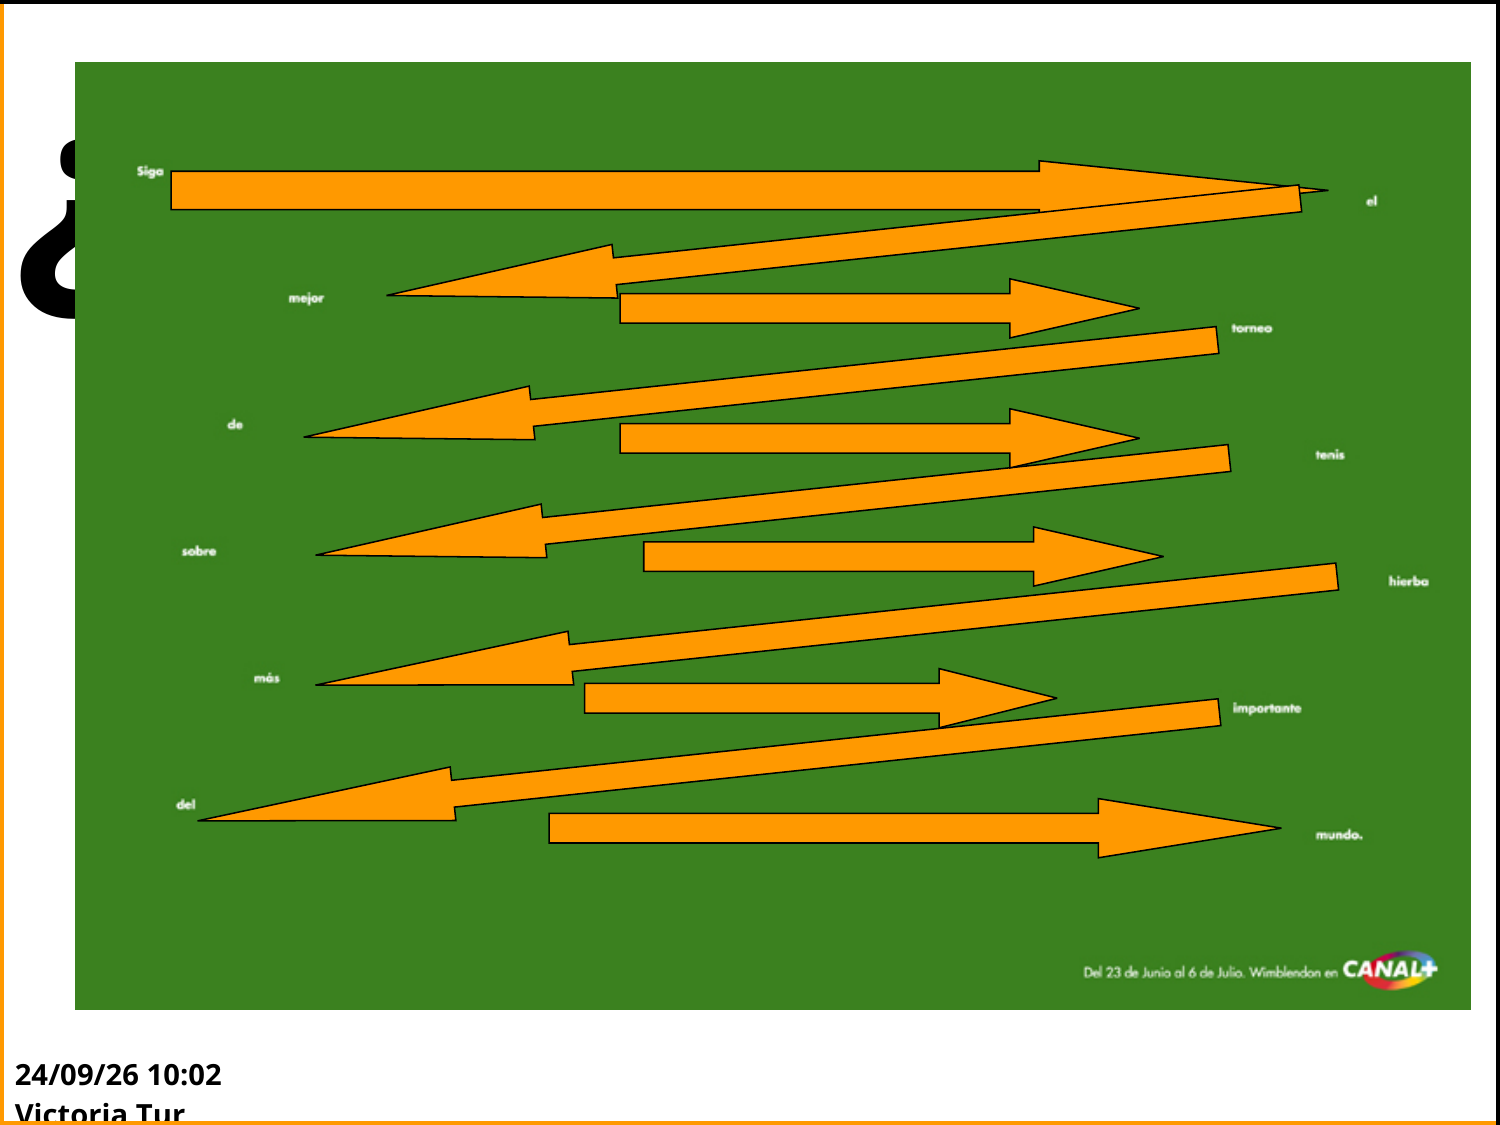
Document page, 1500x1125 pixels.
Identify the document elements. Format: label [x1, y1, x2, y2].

text_box [197, 668, 1221, 821]
text_box [303, 326, 1219, 440]
text_box [315, 408, 1231, 558]
text_box [315, 563, 1339, 686]
text_box [171, 160, 1329, 299]
text_box [643, 526, 1164, 587]
text_box [549, 798, 1282, 858]
picture [75, 62, 1471, 1010]
text_box [620, 278, 1140, 338]
